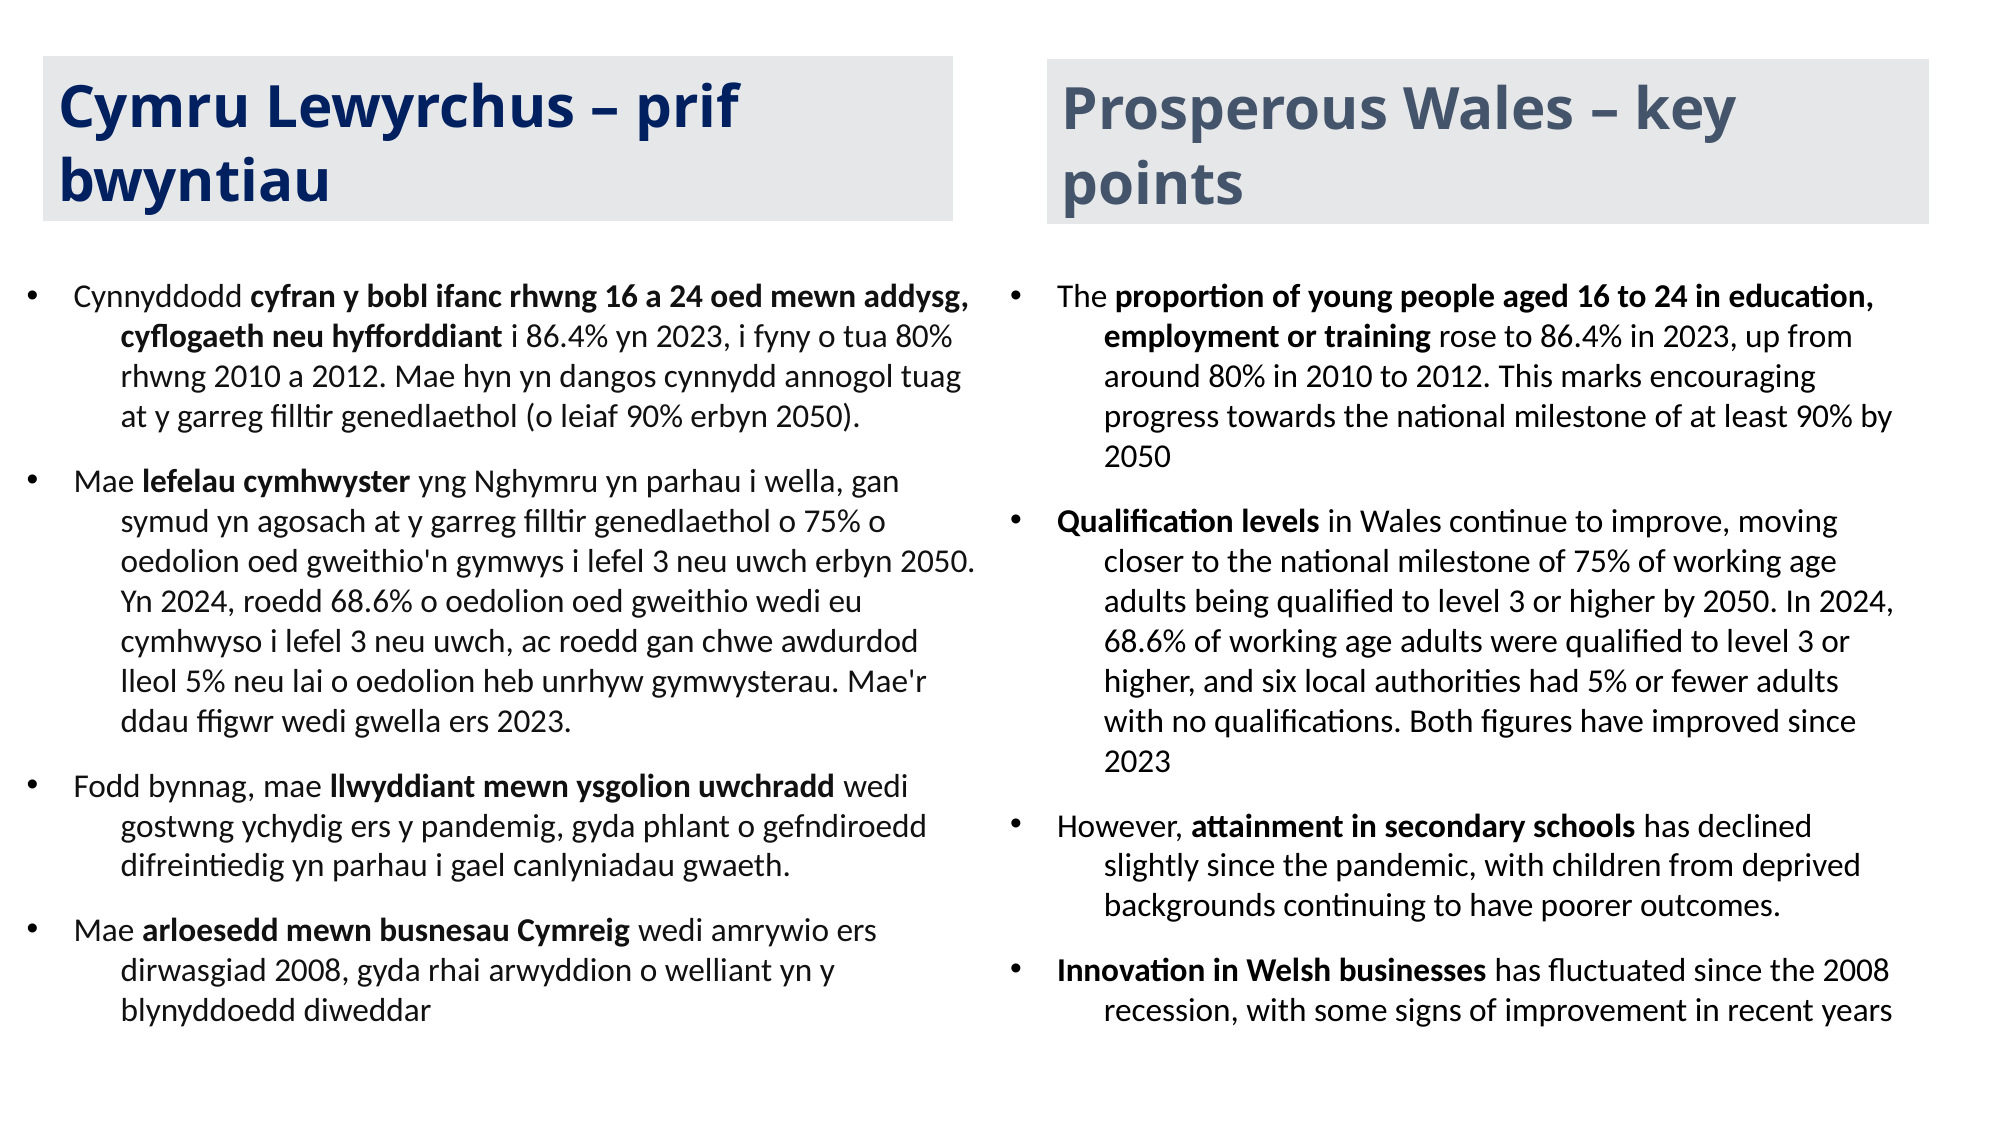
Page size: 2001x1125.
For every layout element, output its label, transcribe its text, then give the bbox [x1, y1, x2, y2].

text_box Prosperous Wales – key points [1047, 59, 1929, 224]
text_box The proportion of young people aged 16 to 24 in education, employment or training rose to 86.4% in 2023, up from around 80% in 2010 to 2012. This marks encouraging progress towards the national milestone of at least 90% by 2050 Qualification levels in Wales continue to improve, moving closer to the national milestone of 75% of working age adults being qualified to level 3 or higher by 2050. In 2024, 68.6% of working age adults were qualified to level 3 or higher, and six local authorities had 5% or fewer adults with no qualifications. Both figures have improved since 2023 However, attainment in secondary schools has declined slightly since the pandemic, with children from deprived backgrounds continuing to have poorer outcomes. Innovation in Welsh businesses has fluctuated since the 2008 recession, with some signs of improvement in recent years [995, 267, 1917, 964]
text_box Cynnyddodd cyfran y bobl ifanc rhwng 16 a 24 oed mewn addysg, cyflogaeth neu hyfforddiant i 86.4% yn 2023, i fyny o tua 80% rhwng 2010 a 2012. Mae hyn yn dangos cynnydd annogol tuag at y garreg filltir genedlaethol (o leiaf 90% erbyn 2050). Mae lefelau cymhwyster yng Nghymru yn parhau i wella, gan symud yn agosach at y garreg filltir genedlaethol o 75% o oedolion oed gweithio'n gymwys i lefel 3 neu uwch erbyn 2050. Yn 2024, roedd 68.6% o oedolion oed gweithio wedi eu cymhwyso i lefel 3 neu uwch, ac roedd gan chwe awdurdod lleol 5% neu lai o oedolion heb unrhyw gymwysterau. Mae'r ddau ffigwr wedi gwella ers 2023. Fodd bynnag, mae llwyddiant mewn ysgolion uwchradd wedi gostwng ychydig ers y pandemig, gyda phlant o gefndiroedd difreintiedig yn parhau i gael canlyniadau gwaeth. Mae arloesedd mewn busnesau Cymreig wedi amrywio ers dirwasgiad 2008, gyda rhai arwyddion o welliant yn y blynyddoedd diweddar [11, 267, 993, 1045]
text_box Cymru Lewyrchus – prif bwyntiau [43, 56, 953, 221]
